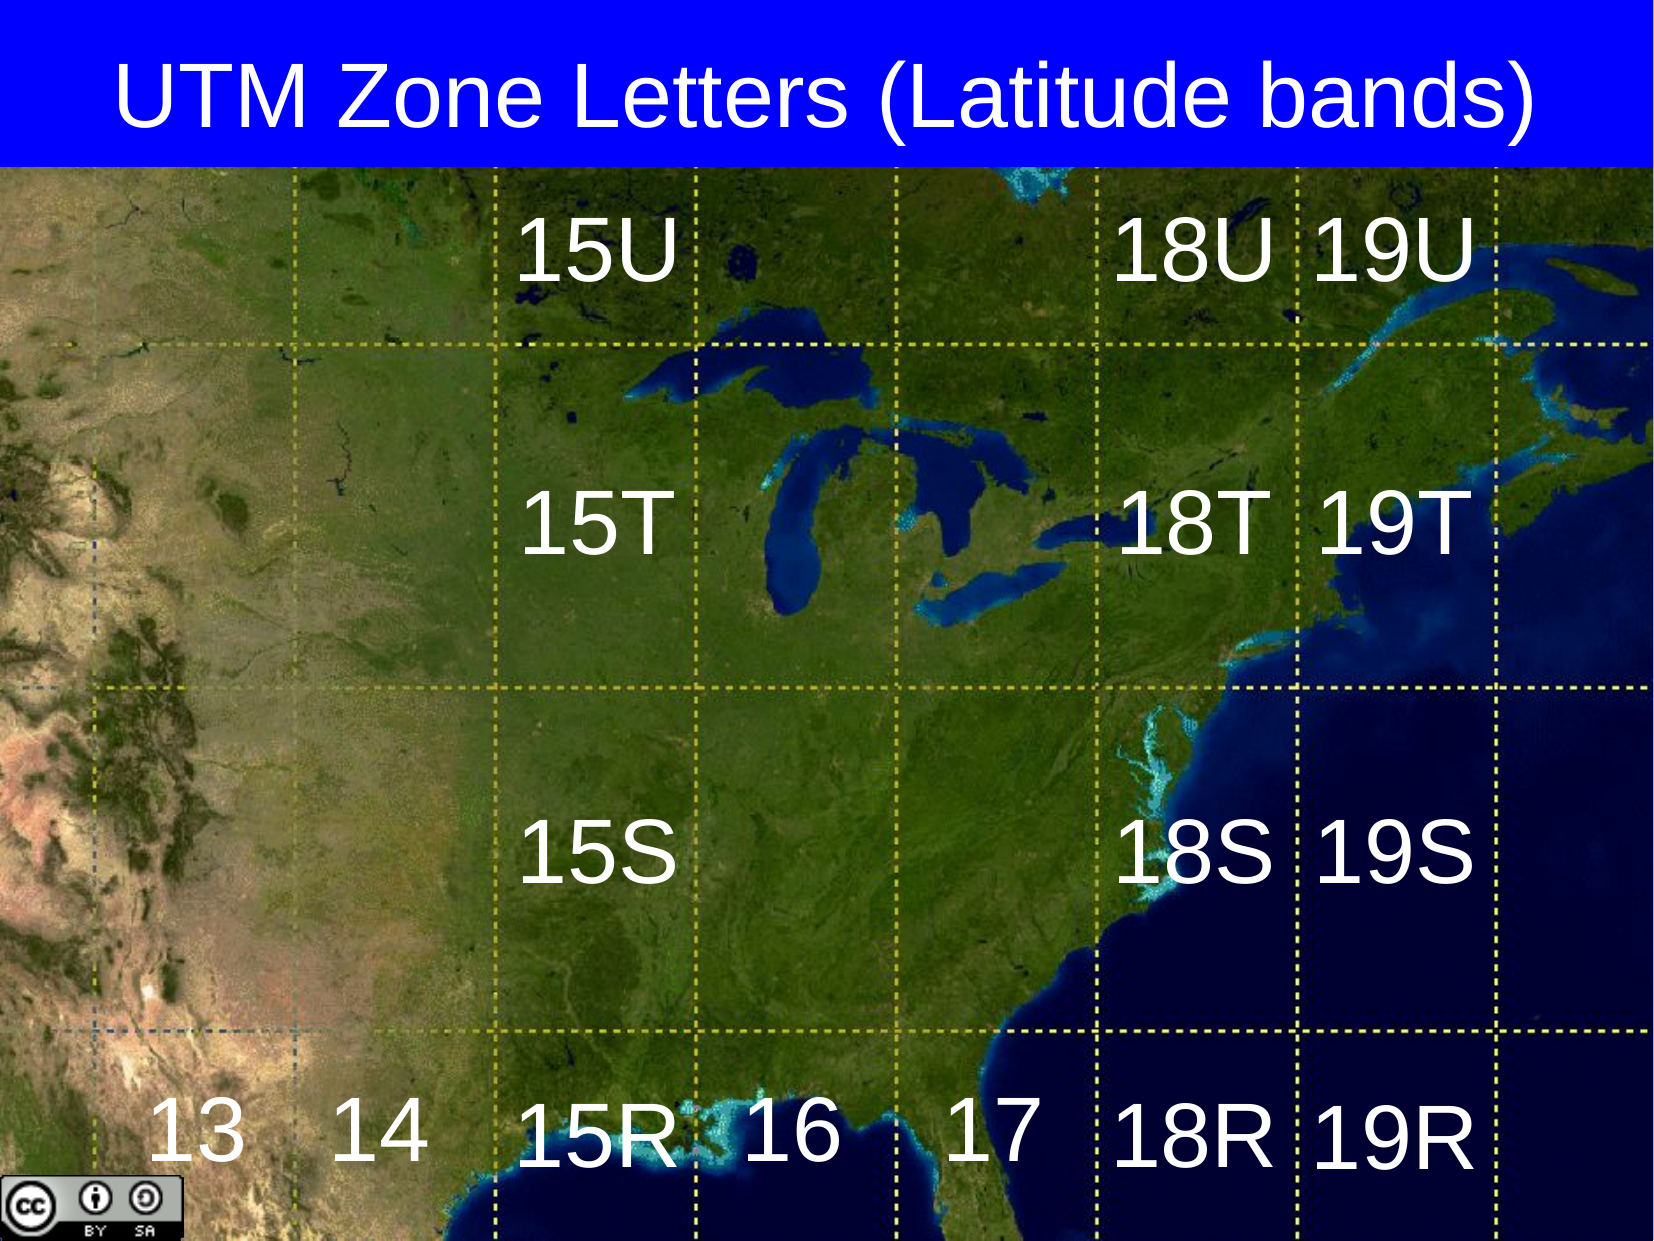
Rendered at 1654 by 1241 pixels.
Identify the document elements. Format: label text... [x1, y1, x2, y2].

title 18U [1100, 153, 1288, 346]
title 18T [1100, 426, 1288, 619]
title 13 [137, 1033, 256, 1226]
title 14 [320, 1033, 439, 1226]
title 19U [1301, 153, 1489, 346]
title 15R [504, 1039, 692, 1232]
title 16 [733, 1033, 852, 1226]
title 19R [1298, 1041, 1491, 1235]
title 18S [1100, 755, 1288, 949]
title 19T [1301, 426, 1489, 619]
title 15U [504, 153, 692, 346]
title 17 [934, 1033, 1053, 1226]
title 18R [1100, 1039, 1288, 1232]
picture [0, 167, 1653, 1241]
title 15S [504, 755, 692, 949]
title UTM Zone Letters (Latitude bands) [82, 0, 1571, 193]
title 19S [1301, 755, 1489, 949]
title 15T [504, 426, 692, 619]
